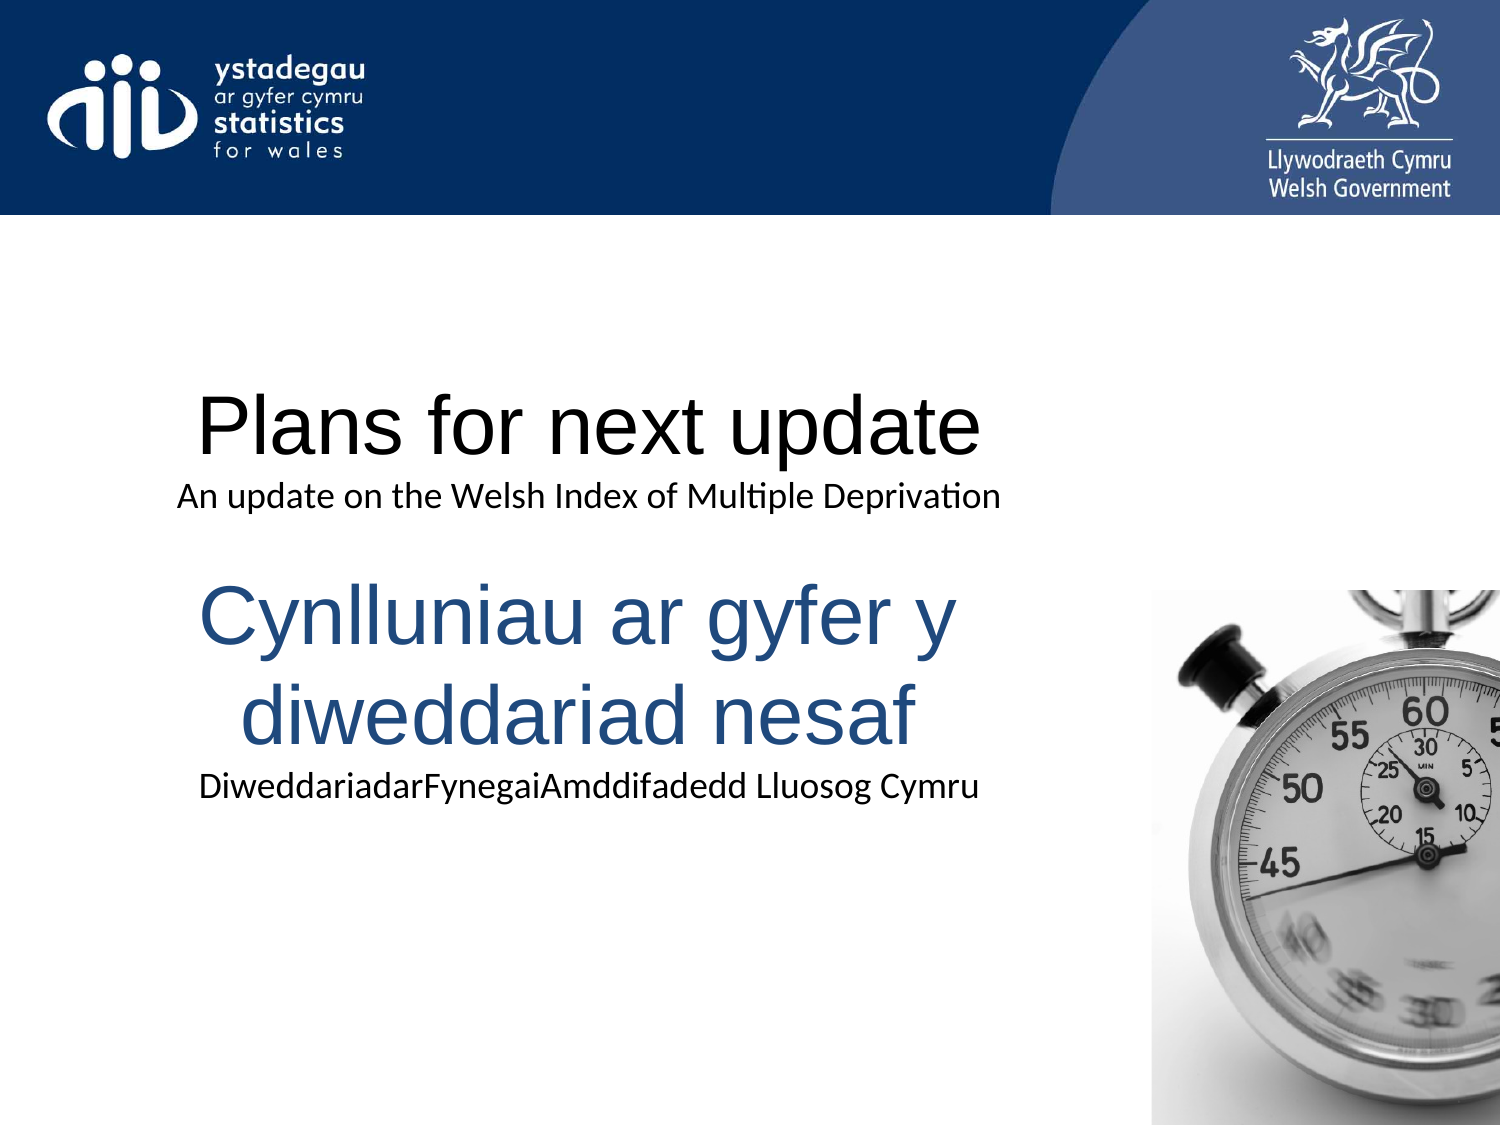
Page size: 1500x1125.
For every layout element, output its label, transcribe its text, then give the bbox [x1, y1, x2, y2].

picture [0, 0, 1500, 215]
text_box Plans for next update An update on the Welsh Index of Multiple Deprivation Cynlluniau ar gyfer y diweddariad nesaf Diweddariad ar Fynegai Amddifadedd Lluosog Cymru [162, 364, 1017, 814]
picture [1151, 590, 1500, 1125]
